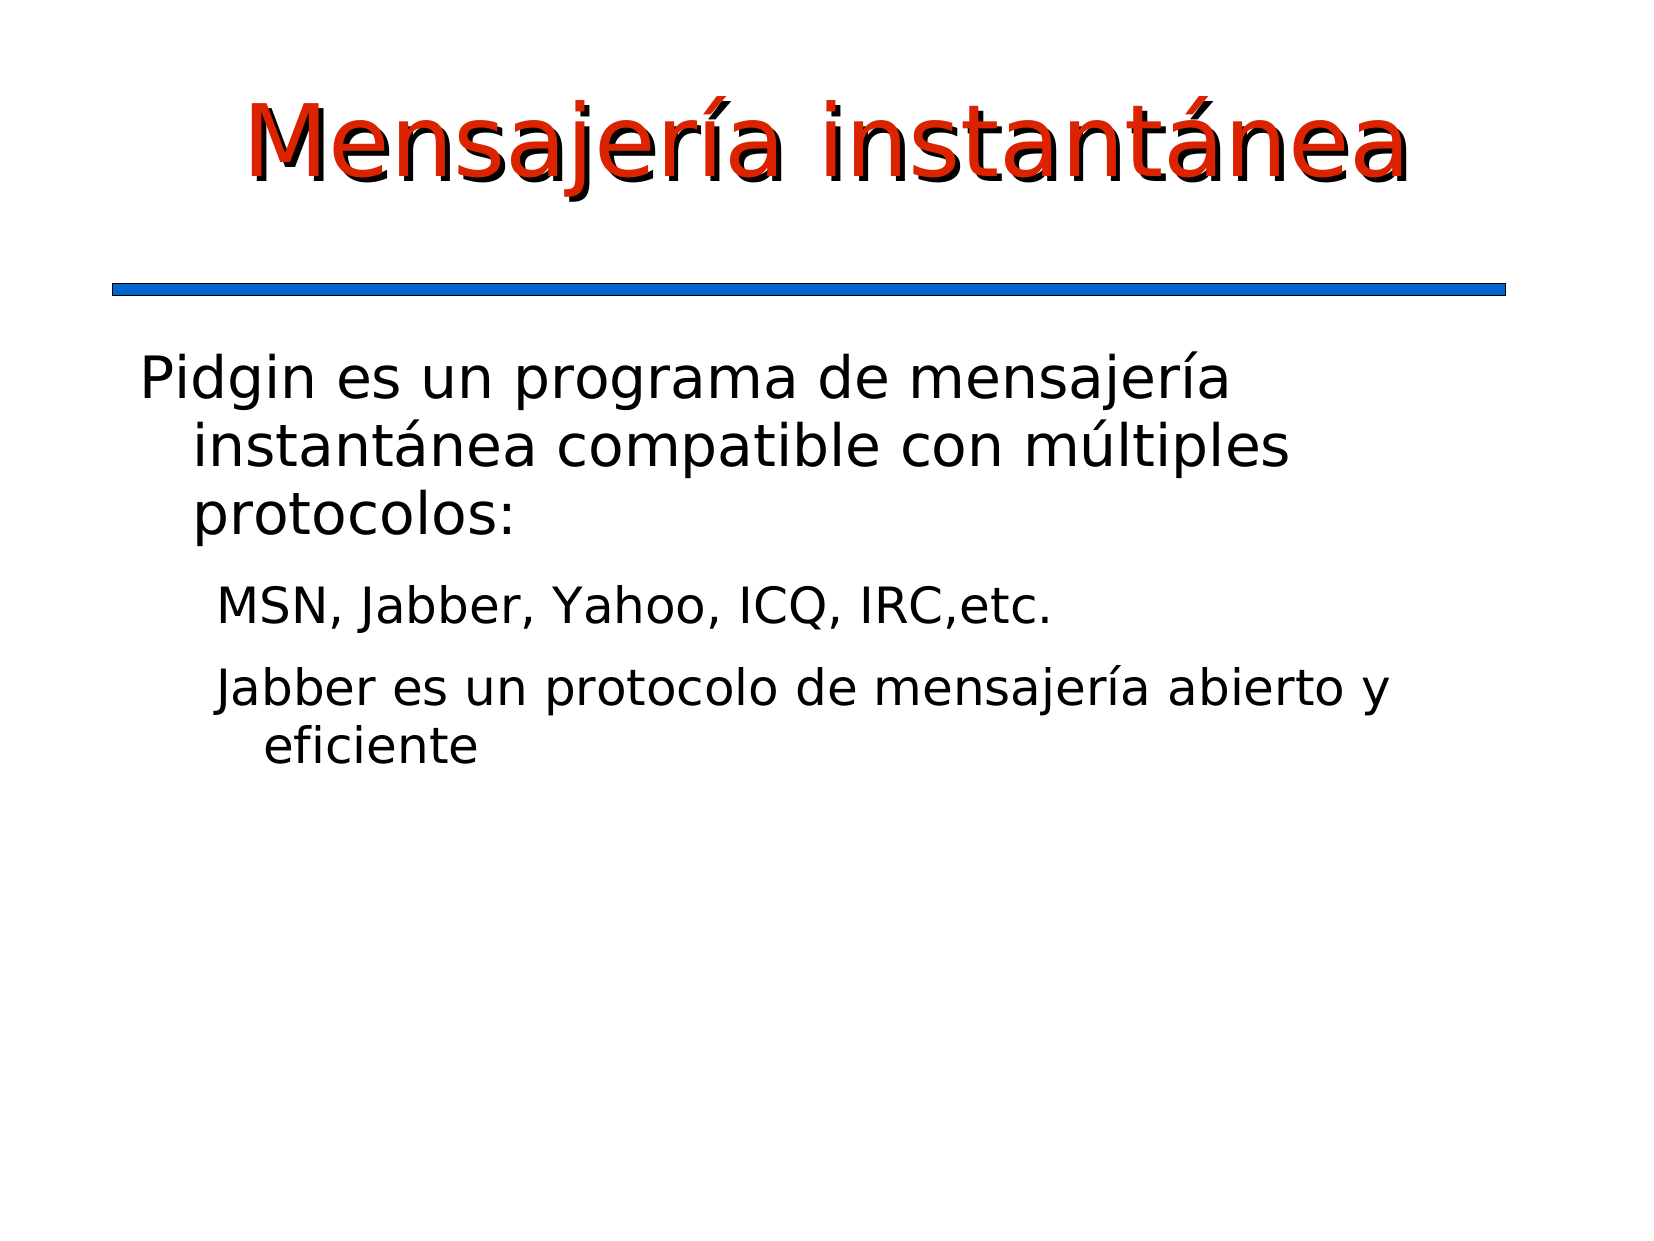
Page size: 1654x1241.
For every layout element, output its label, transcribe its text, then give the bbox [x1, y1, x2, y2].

title Mensajería instantánea [121, 37, 1534, 246]
list Pidgin es un programa de mensajería instantánea compatible con múltiples protocolos: MSN, Jabber, Yahoo, ICQ, IRC,etc. Jabber es un protocolo de mensajería abierto y eficiente [121, 344, 1534, 1127]
